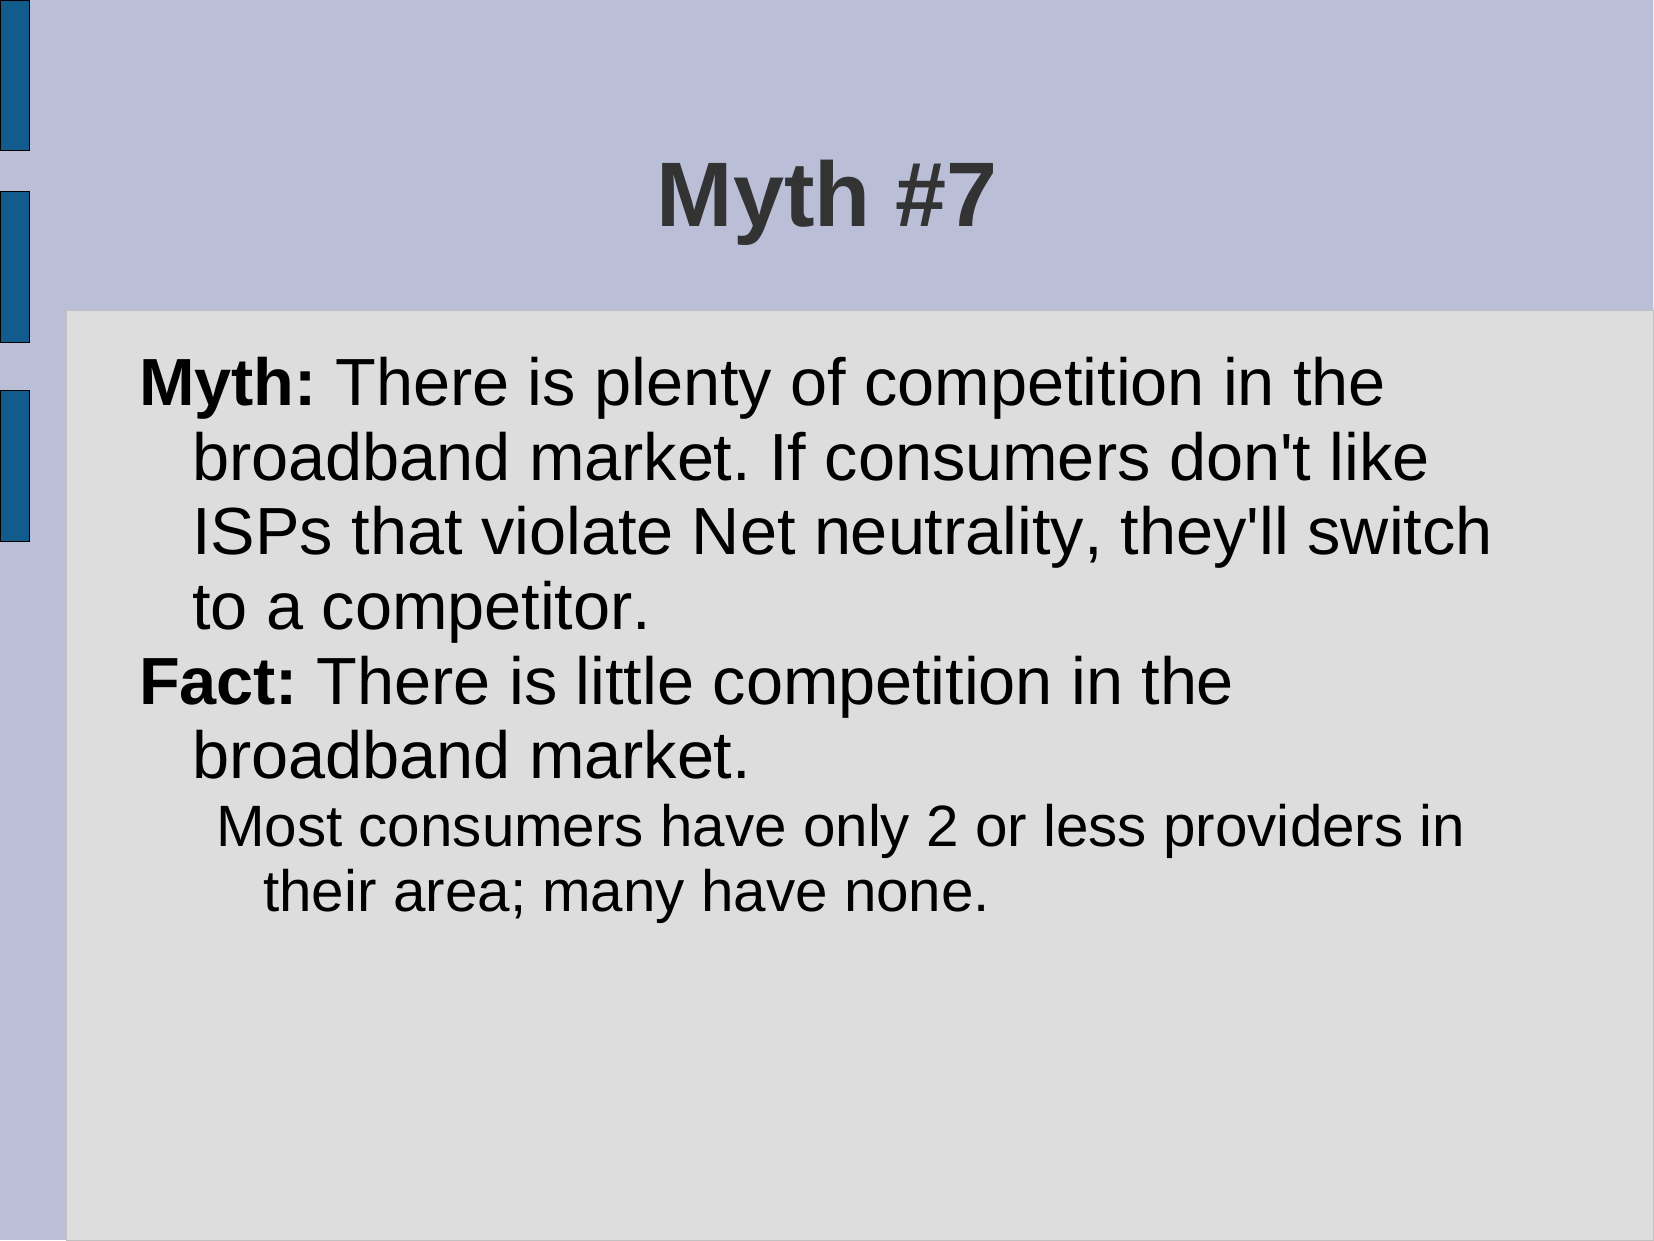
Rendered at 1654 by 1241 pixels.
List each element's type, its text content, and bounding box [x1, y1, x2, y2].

title Myth #7 [121, 91, 1534, 299]
list Myth: There is plenty of competition in the broadband market. If consumers don't like ISPs that violate Net neutrality, they'll switch to a competitor. Fact: There is little competition in the broadband market. Most consumers have only 2 or less providers in their area; many have none. [121, 344, 1534, 1127]
